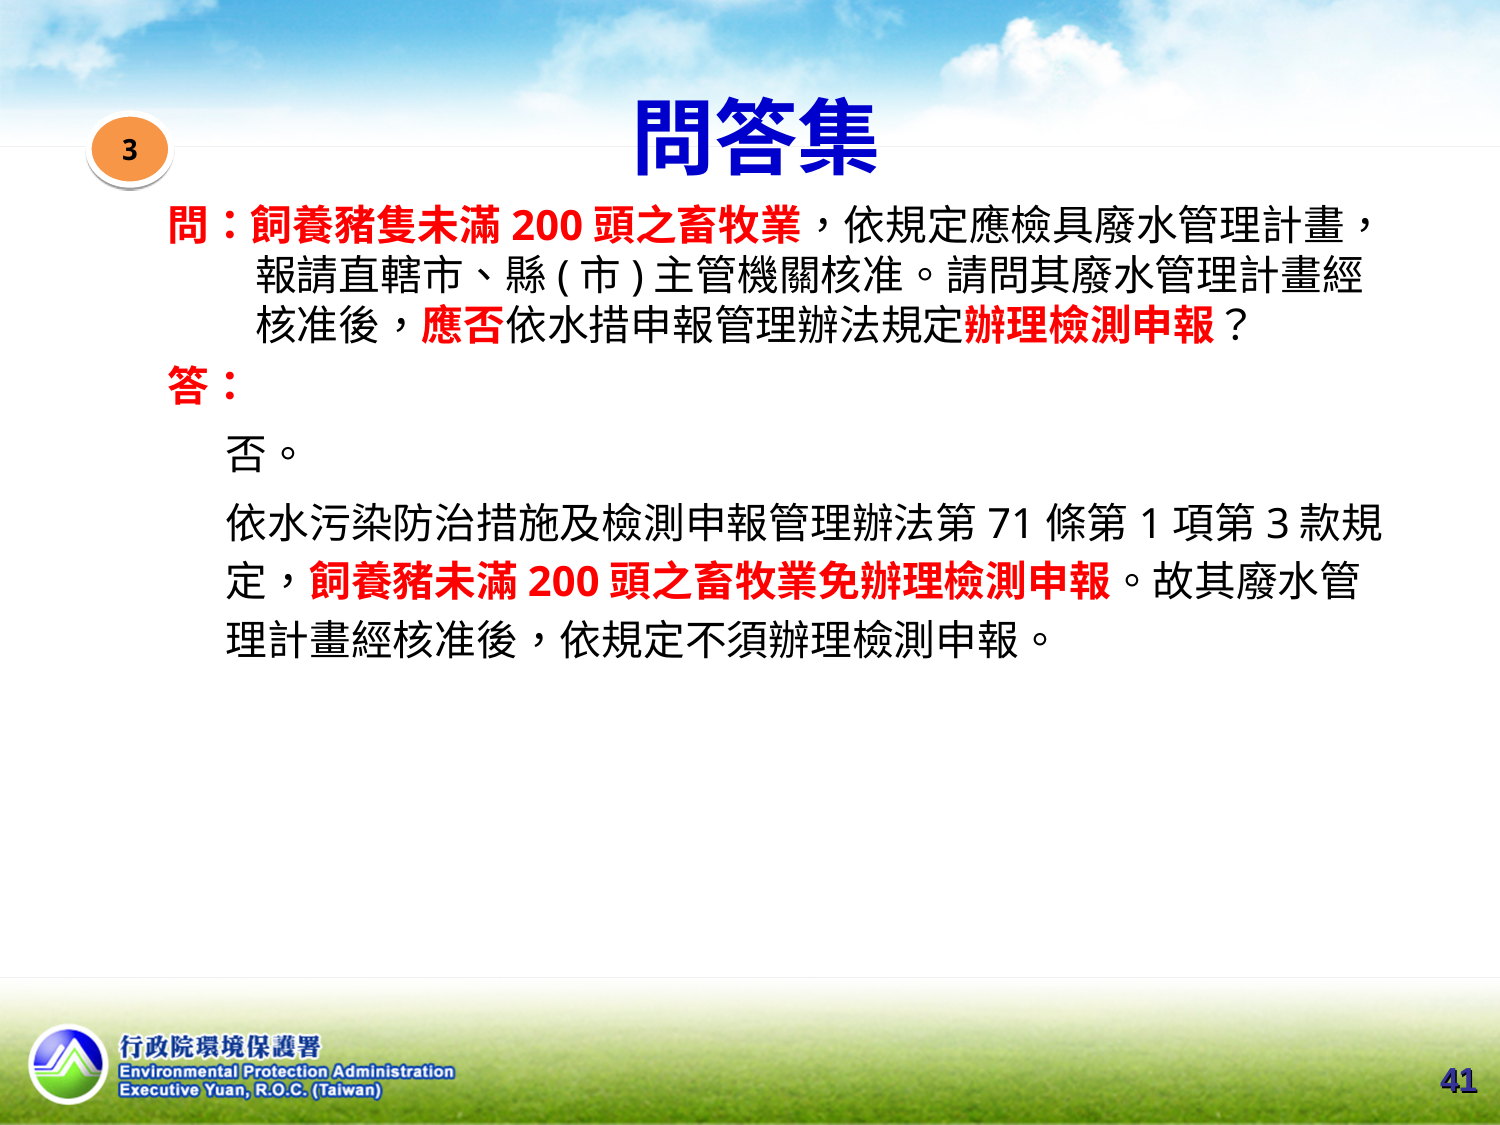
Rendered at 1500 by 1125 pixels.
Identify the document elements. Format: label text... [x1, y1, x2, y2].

text_box 問答集 [135, 78, 1377, 195]
list 問：飼養豬隻未滿200頭之畜牧業，依規定應檢具廢水管理計畫，報請直轄市、縣(市)主管機關核准。請問其廢水管理計畫經核准後，應否依水措申報管理辦法規定辦理檢測申報？ 答： 否。 依水污染防治措施及檢測申報管理辦法第71條第1項第3款規定，飼養豬未滿200頭之畜牧業免辦理檢測申報。故其廢水管理計畫經核准後，依規定不須辦理檢測申報。 [64, 191, 1415, 740]
text_box 3 [88, 113, 135, 185]
